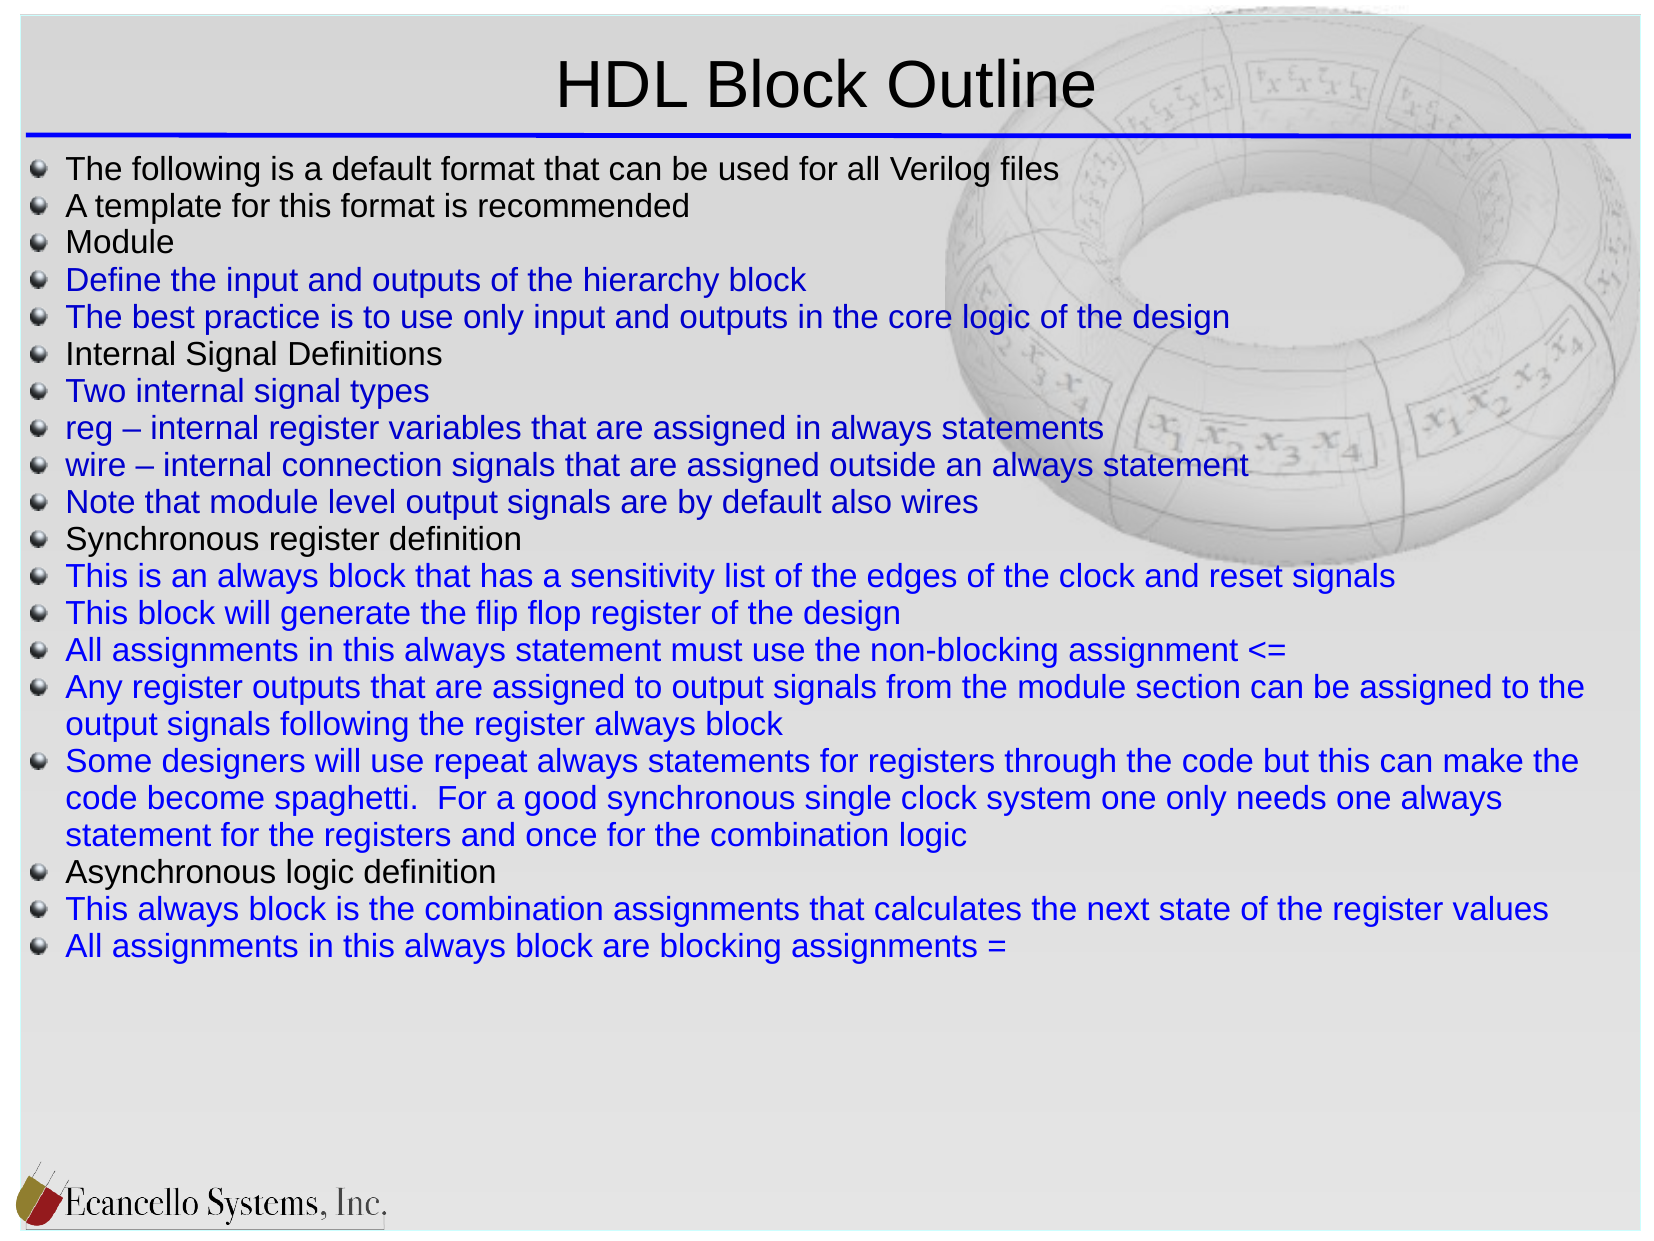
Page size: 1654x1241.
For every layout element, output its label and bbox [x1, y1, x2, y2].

picture [945, 5, 1641, 14]
picture [15, 1161, 389, 1230]
